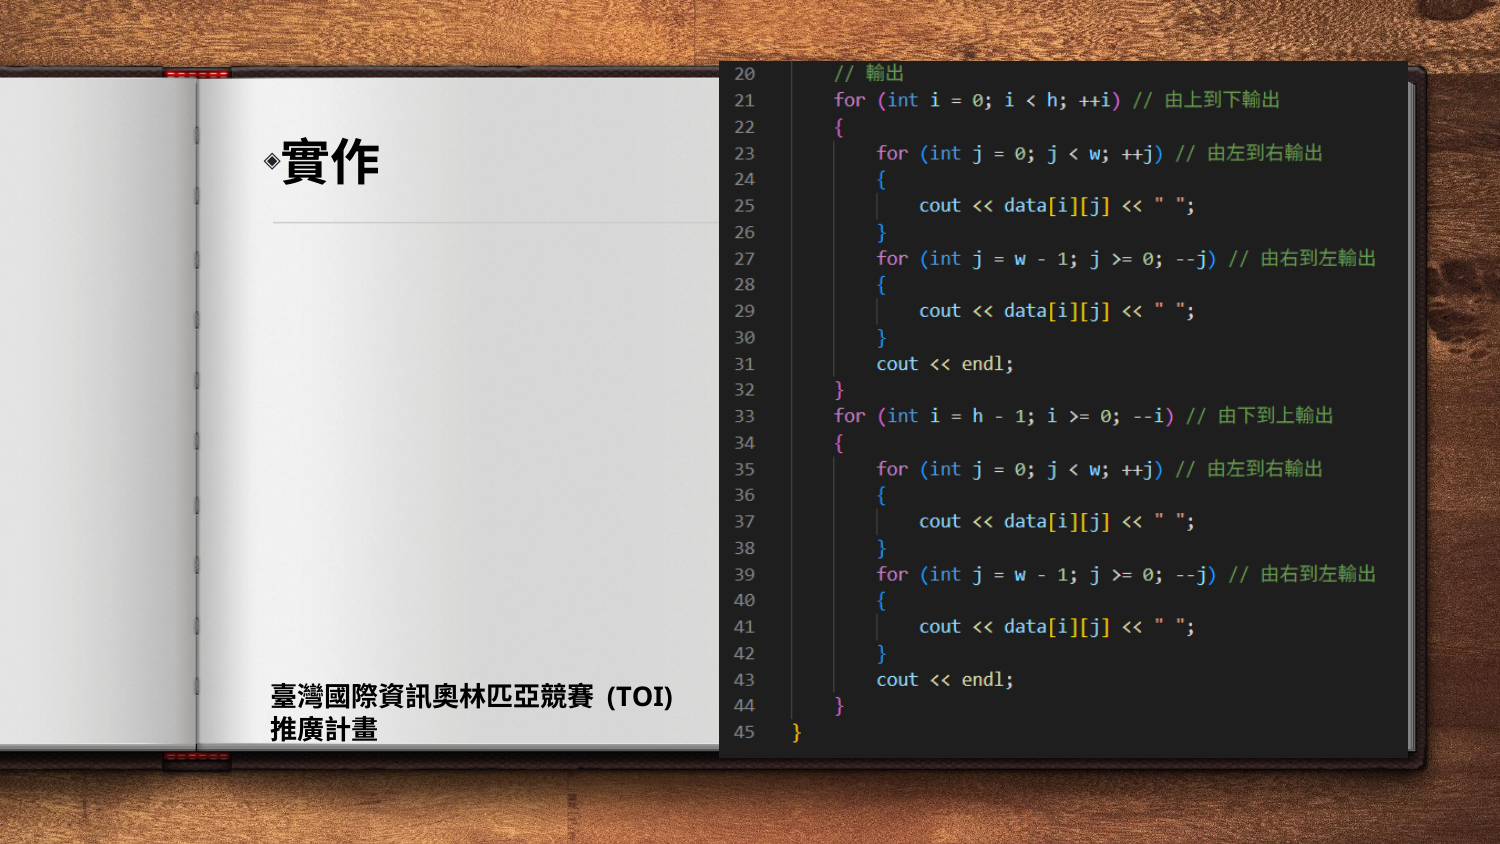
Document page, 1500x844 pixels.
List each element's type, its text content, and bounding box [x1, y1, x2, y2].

picture [719, 61, 1408, 758]
text_box 實作 [248, 115, 719, 205]
